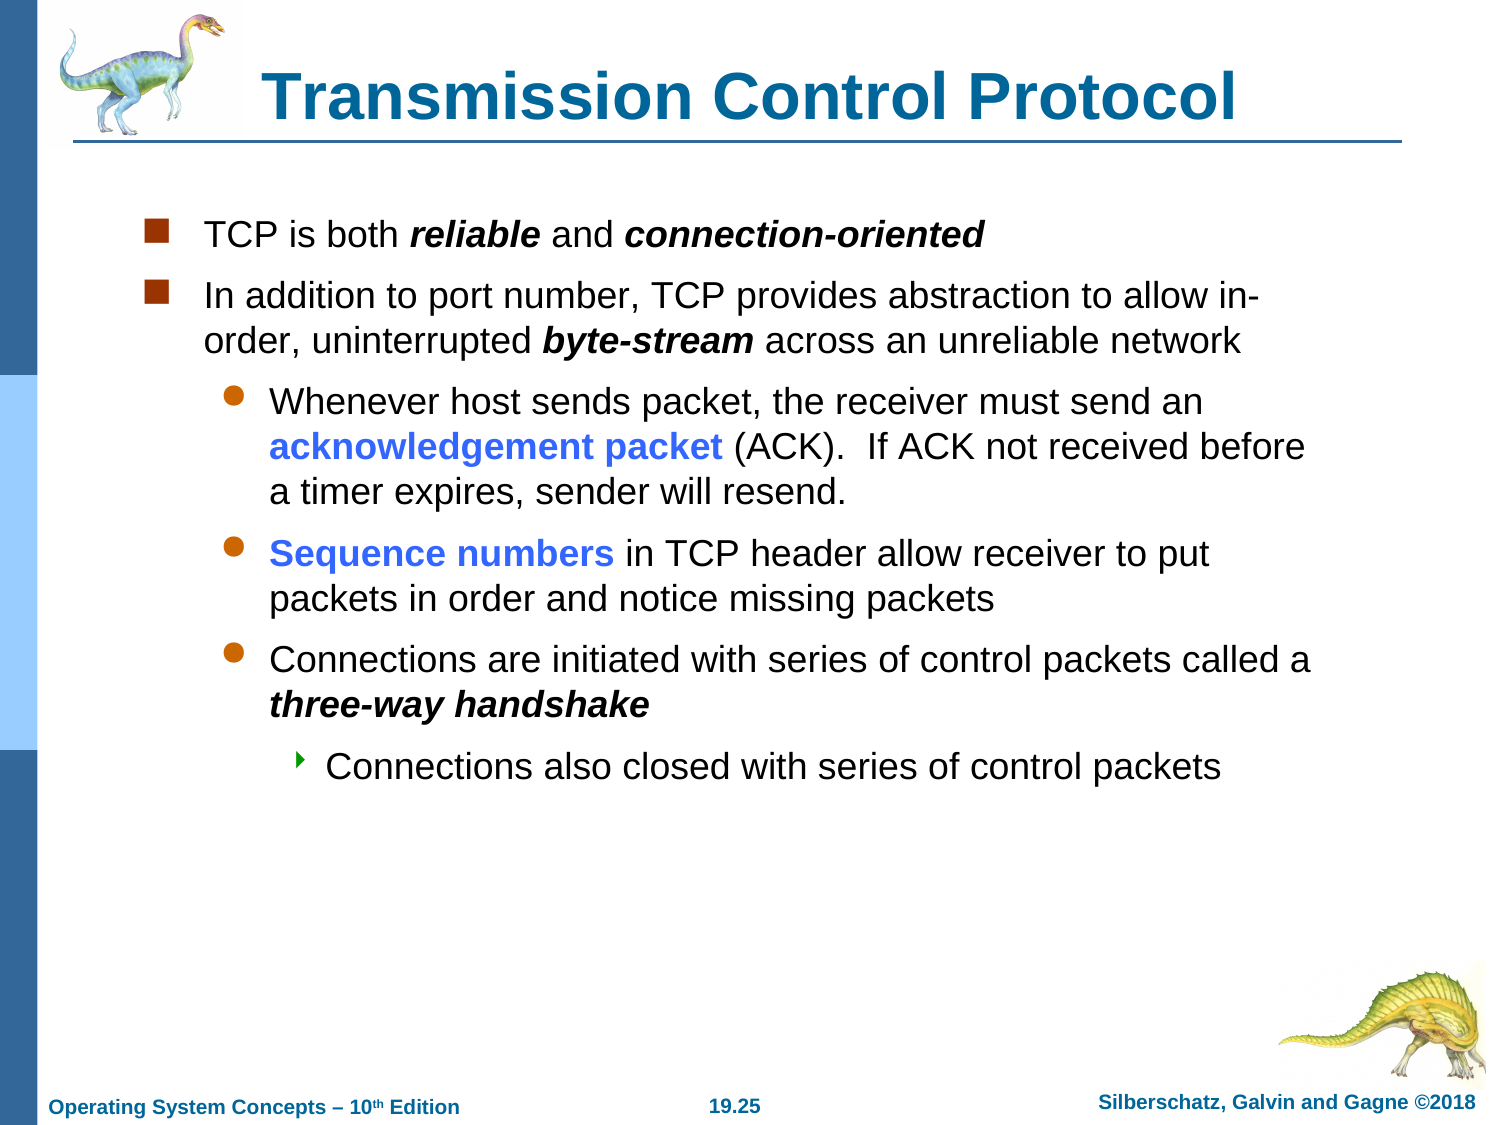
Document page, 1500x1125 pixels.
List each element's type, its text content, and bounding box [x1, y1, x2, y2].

title Transmission Control Protocol [75, 45, 1426, 141]
list TCP is both reliable and connection-oriented In addition to port number, TCP provides abstraction to allow in-order, uninterrupted byte-stream across an unreliable network Whenever host sends packet, the receiver must send an acknowledgement packet (ACK). If ACK not received before a timer expires, sender will resend. Sequence numbers in TCP header allow receiver to put packets in order and notice missing packets Connections are initiated with series of control packets called a three-way handshake Connections also closed with series of control packets [132, 202, 1339, 946]
picture [46, 0, 243, 149]
picture [1415, 1094, 1423, 1099]
picture [1275, 959, 1486, 1090]
